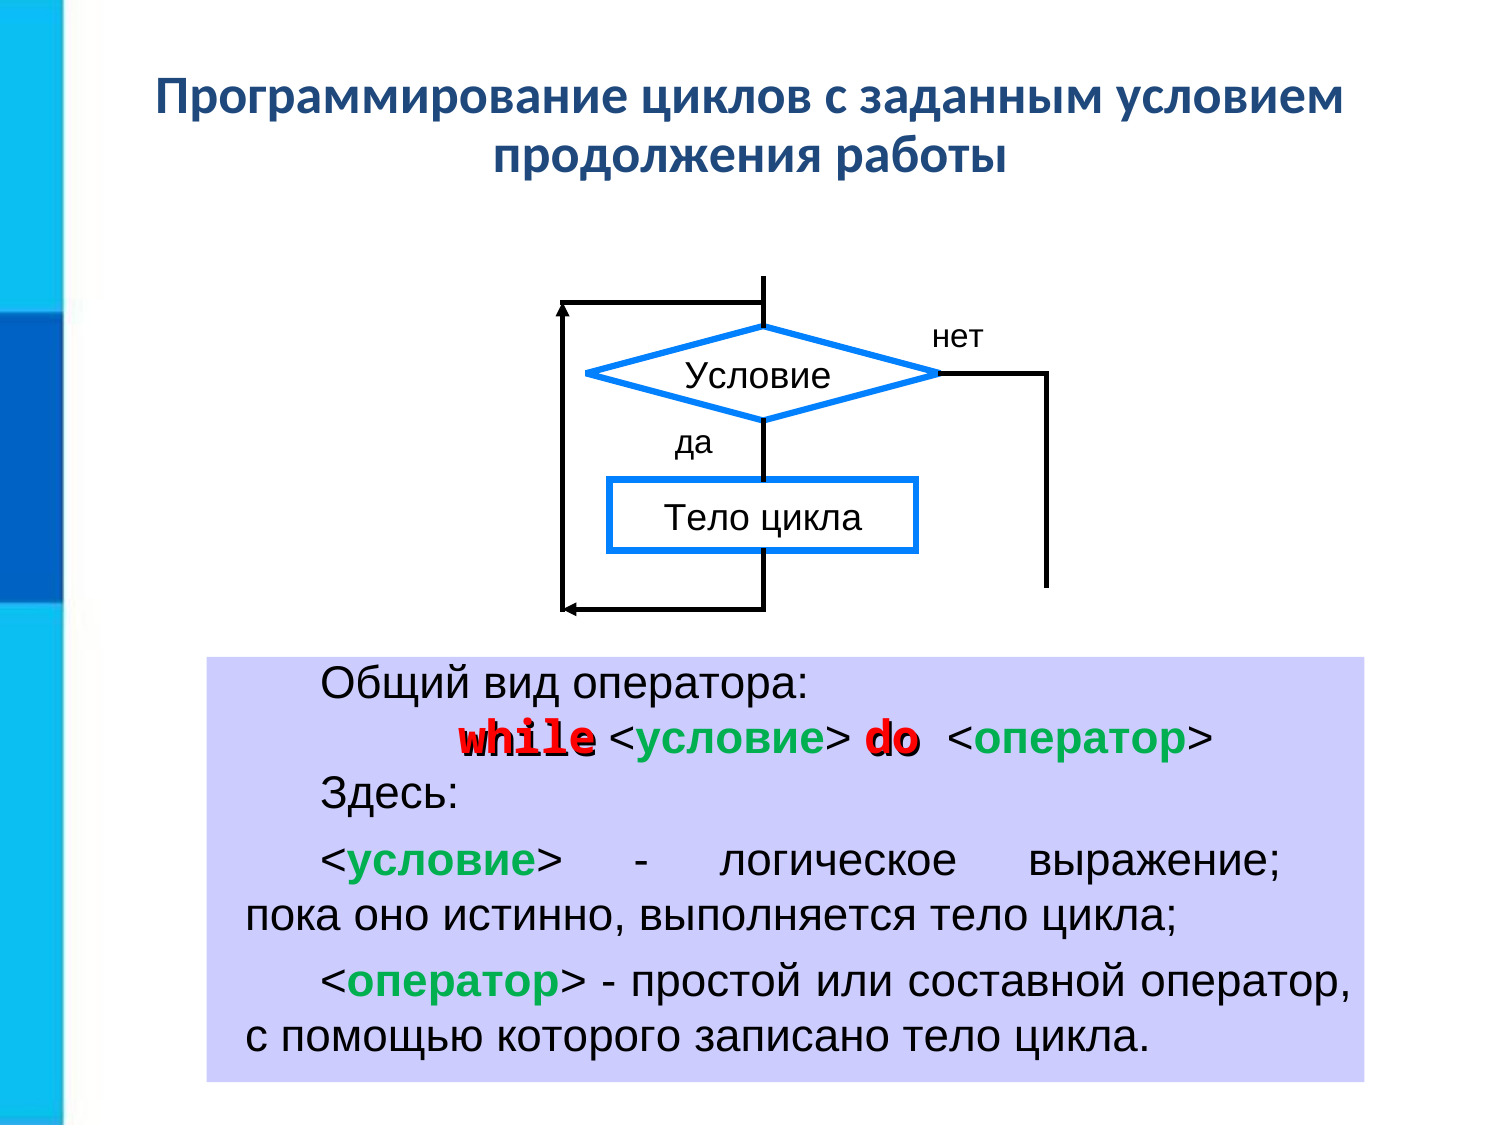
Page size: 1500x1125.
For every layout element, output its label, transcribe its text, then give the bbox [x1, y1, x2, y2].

text_box Тело цикла [609, 479, 917, 551]
text_box [206, 656, 1365, 1083]
text_box Общий вид оператора: while <условие> do <оператор> Здесь: <условие> - логическое выражение; пока оно истинно, выполняется тело цикла; <оператор> - простой или составной оператор, с помощью которого записано тело цикла. [230, 645, 1367, 1069]
text_box нет [916, 313, 1000, 362]
picture [0, 0, 1500, 1125]
text_box Программирование циклов с заданным условием продолжения работы [76, 7, 1425, 244]
text_box да [645, 420, 728, 468]
text_box Условие [585, 326, 938, 420]
